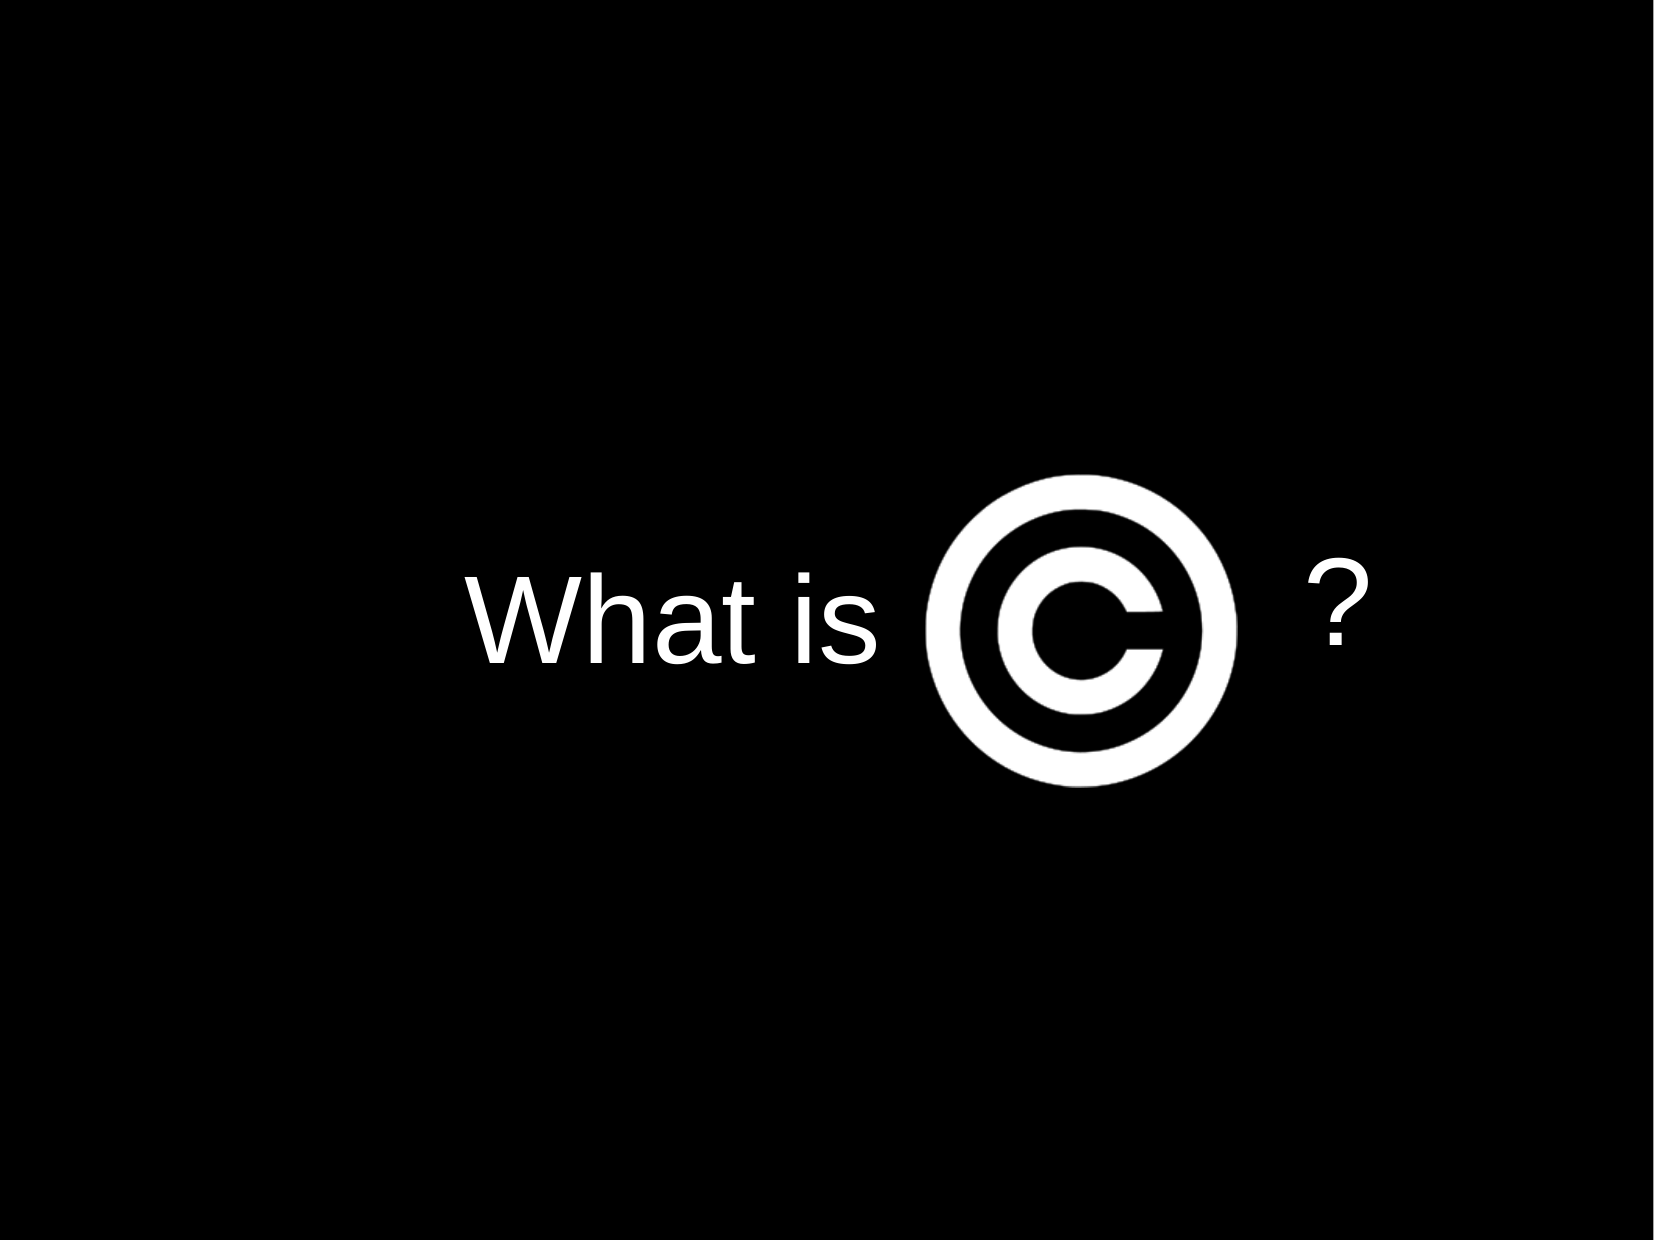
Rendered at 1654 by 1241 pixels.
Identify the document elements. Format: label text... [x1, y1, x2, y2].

text_box ? [1288, 524, 1388, 680]
text_box What is [450, 542, 897, 698]
picture [925, 474, 1238, 788]
